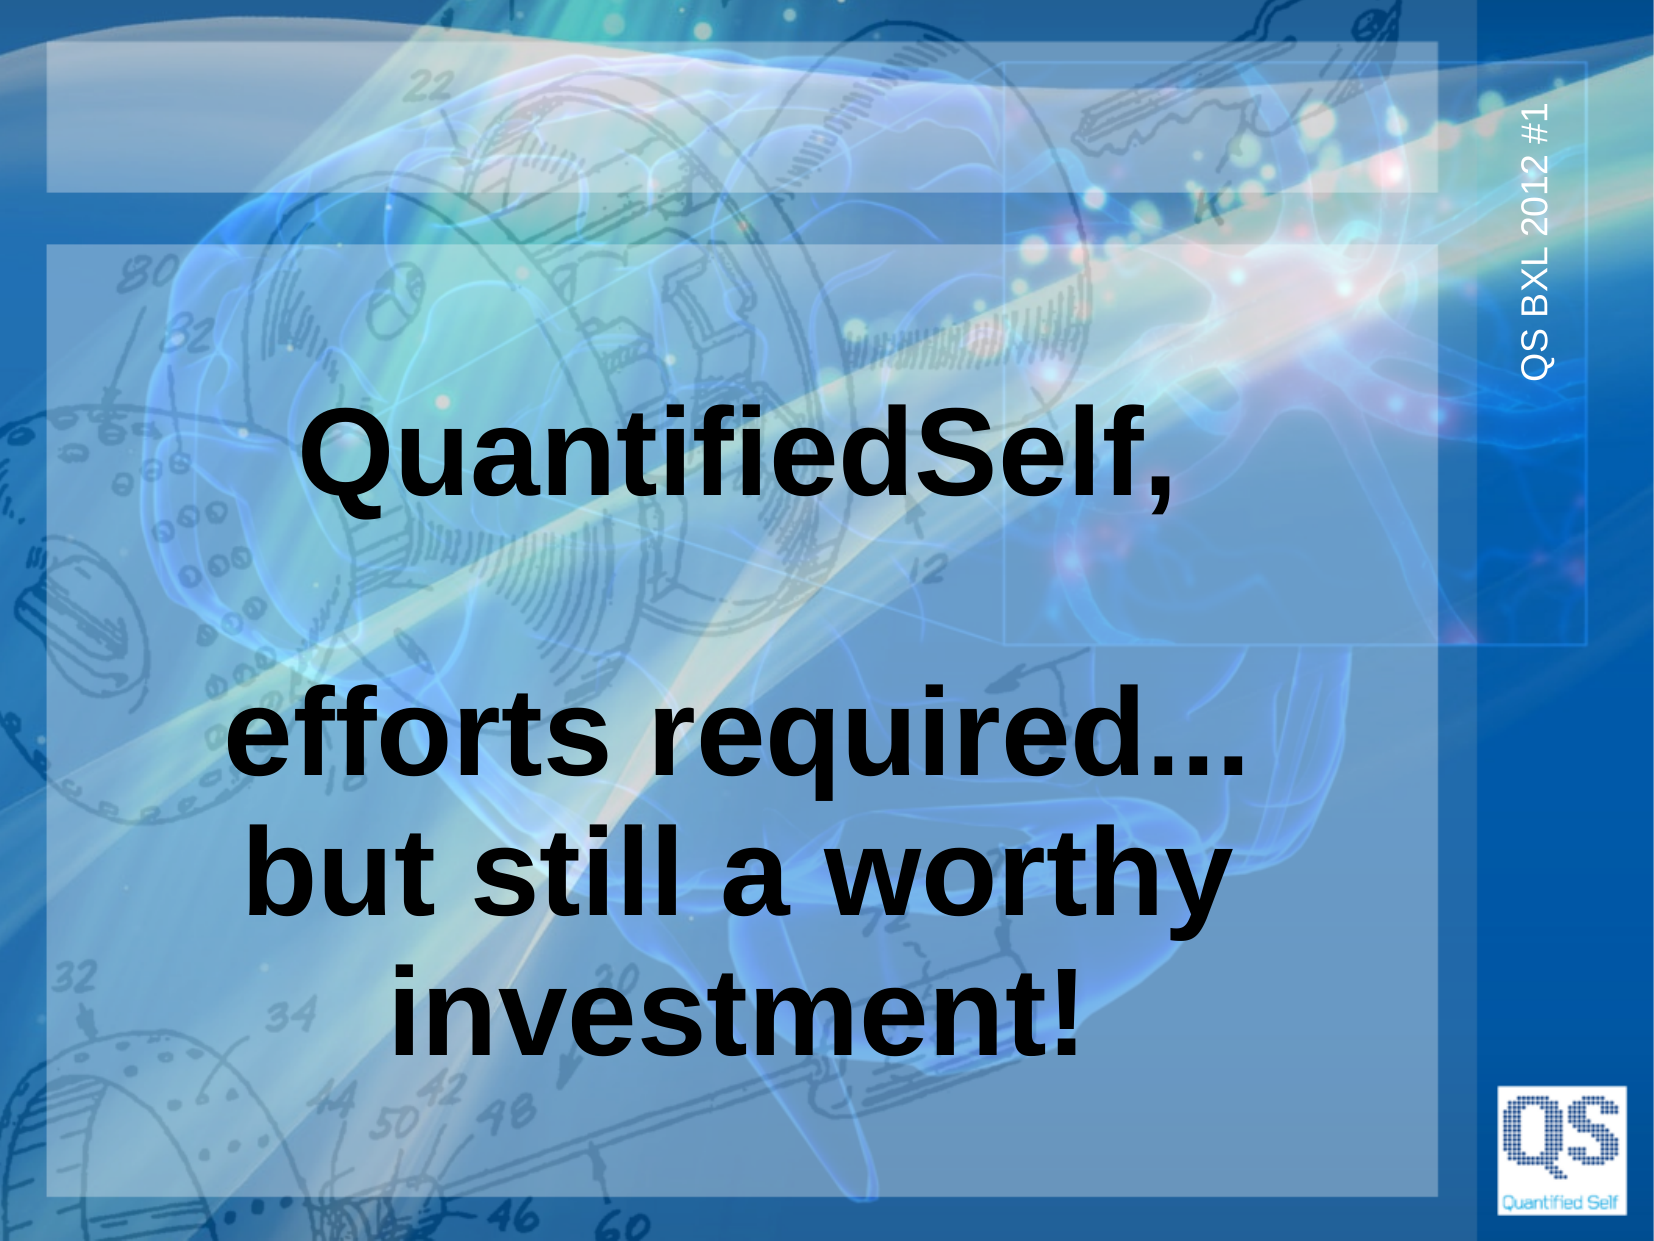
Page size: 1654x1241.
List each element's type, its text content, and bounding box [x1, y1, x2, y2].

title QuantifiedSelf, efforts required... but still a worthy investment! [29, 382, 1447, 1082]
picture [0, 0, 1654, 1241]
